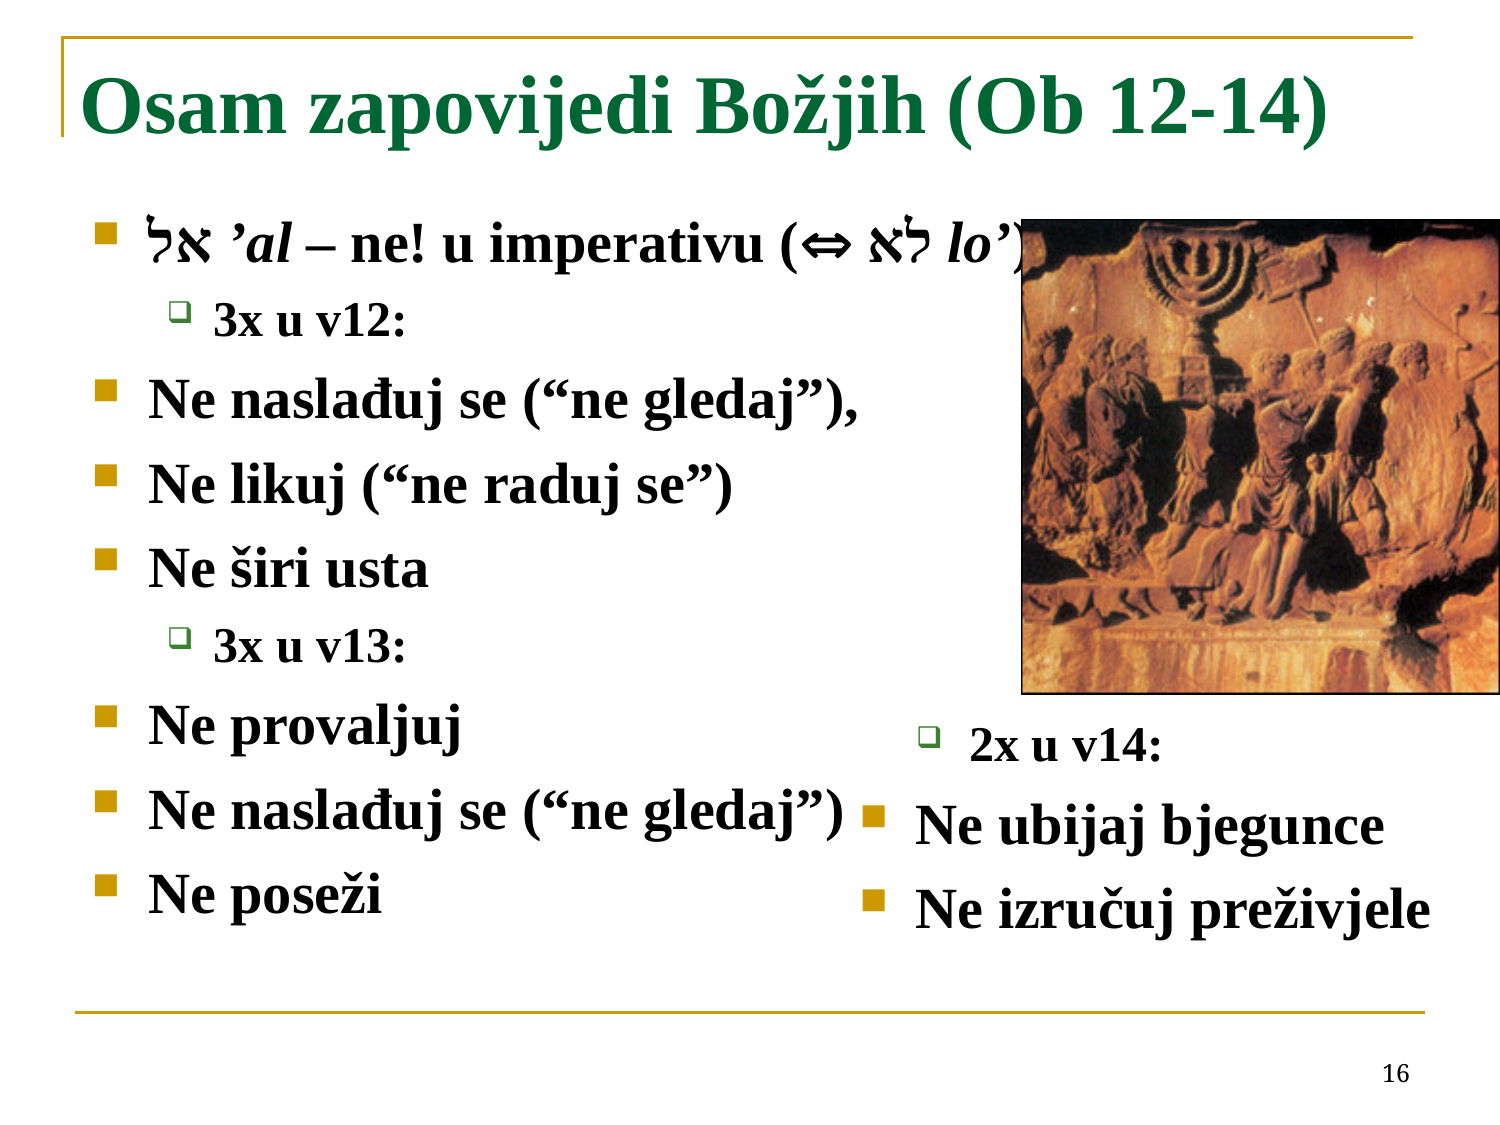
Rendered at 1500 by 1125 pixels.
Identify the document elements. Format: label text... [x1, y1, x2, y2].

text_box <number> [1074, 1024, 1426, 1100]
list אל ’al – ne! u imperativu ( לא lo’) 3x u v12: Ne naslađuj se (“ne gledaj”), Ne likuj (“ne raduj se”) Ne širi usta 3x u v13: Ne provaljuj Ne naslađuj se (“ne gledaj”) Ne poseži [76, 196, 1048, 1012]
list 2x u v14: Ne ubijaj bjegunce Ne izručuj preživjele [844, 704, 1500, 1006]
title Osam zapovijedi Božjih (Ob 12-14) [64, 42, 1415, 230]
picture [1021, 219, 1500, 695]
